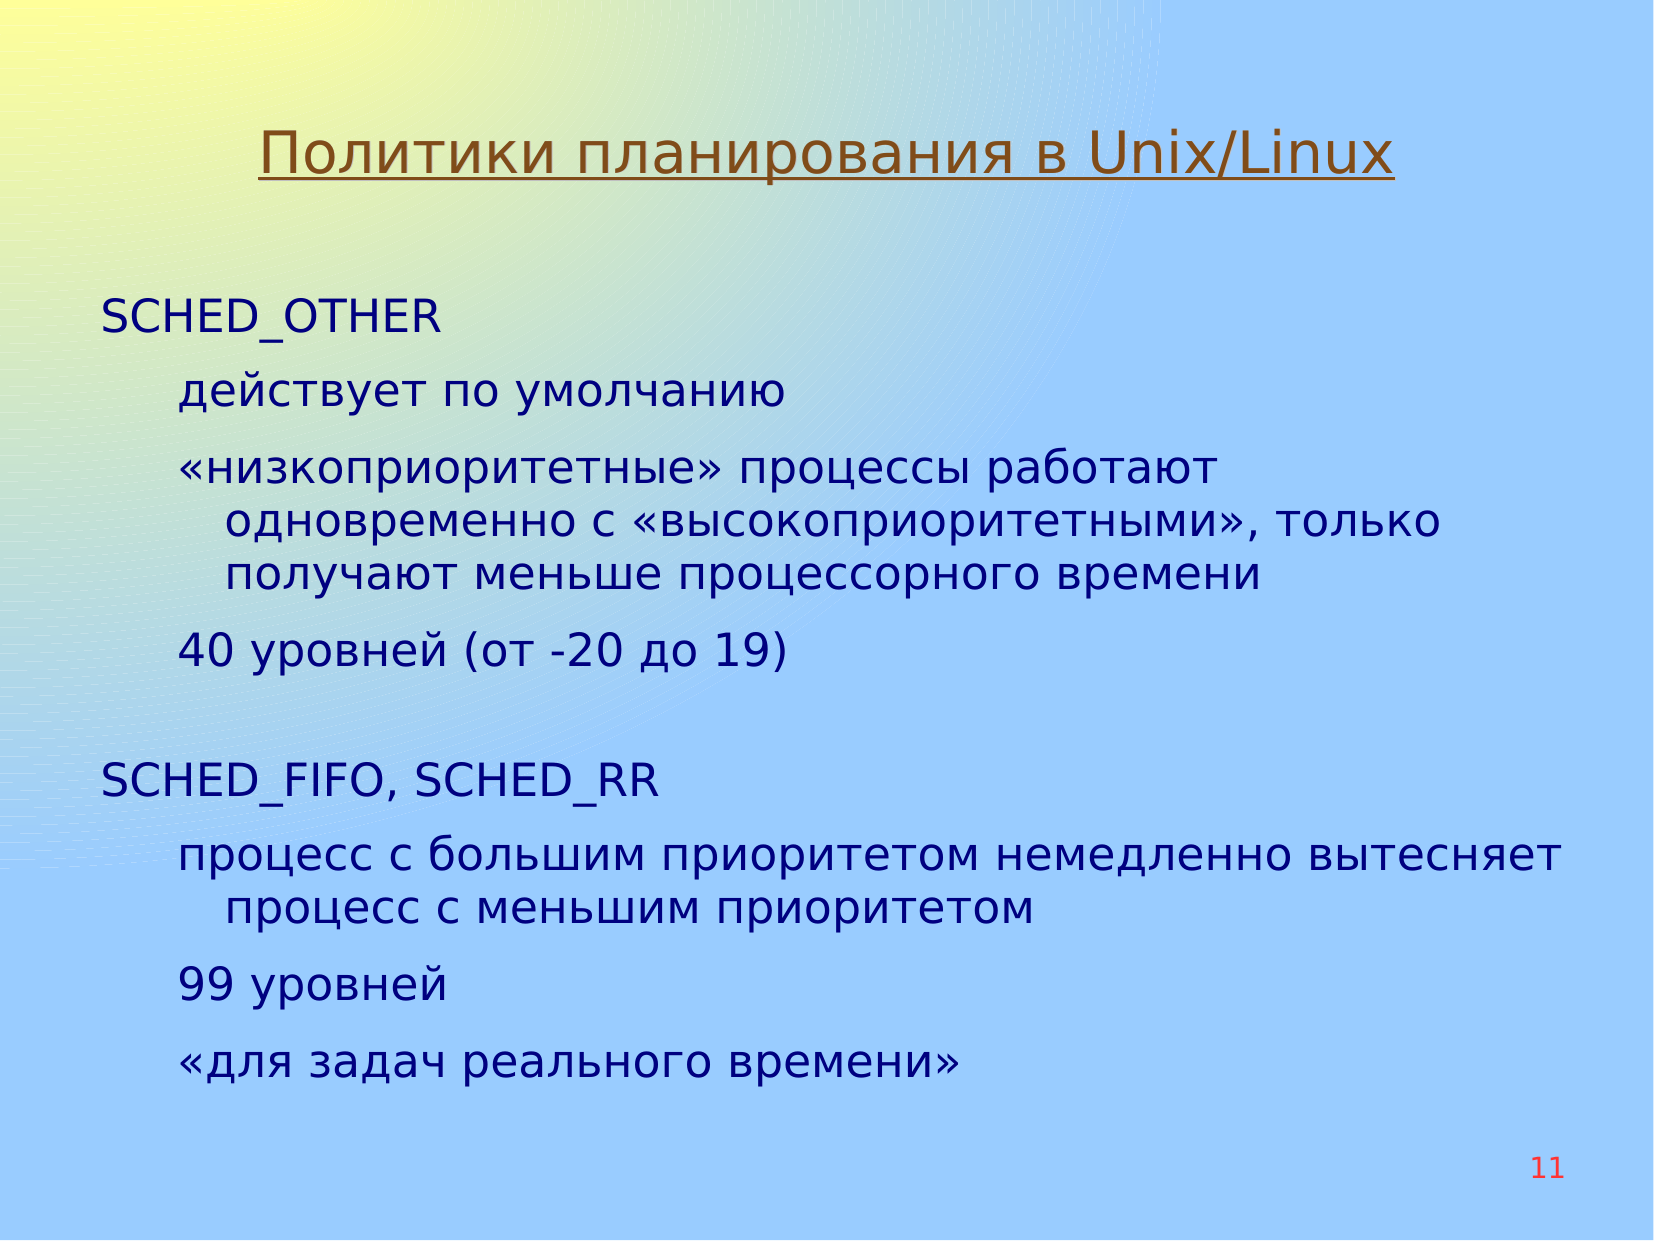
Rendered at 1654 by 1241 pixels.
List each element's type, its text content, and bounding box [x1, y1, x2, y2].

list SCHED_OTHER действует по умолчанию «низкоприоритетные» процессы работают одновременно с «высокоприоритетными», только получают меньше процессорного времени 40 уровней (от -20 до 19) SCHED_FIFO, SCHED_RR процесс с большим приоритетом немедленно вытесняет процесс с меньшим приоритетом 99 уровней «для задач реального времени» [82, 290, 1571, 1094]
title Политики планирования в Unix/Linux [82, 56, 1571, 250]
